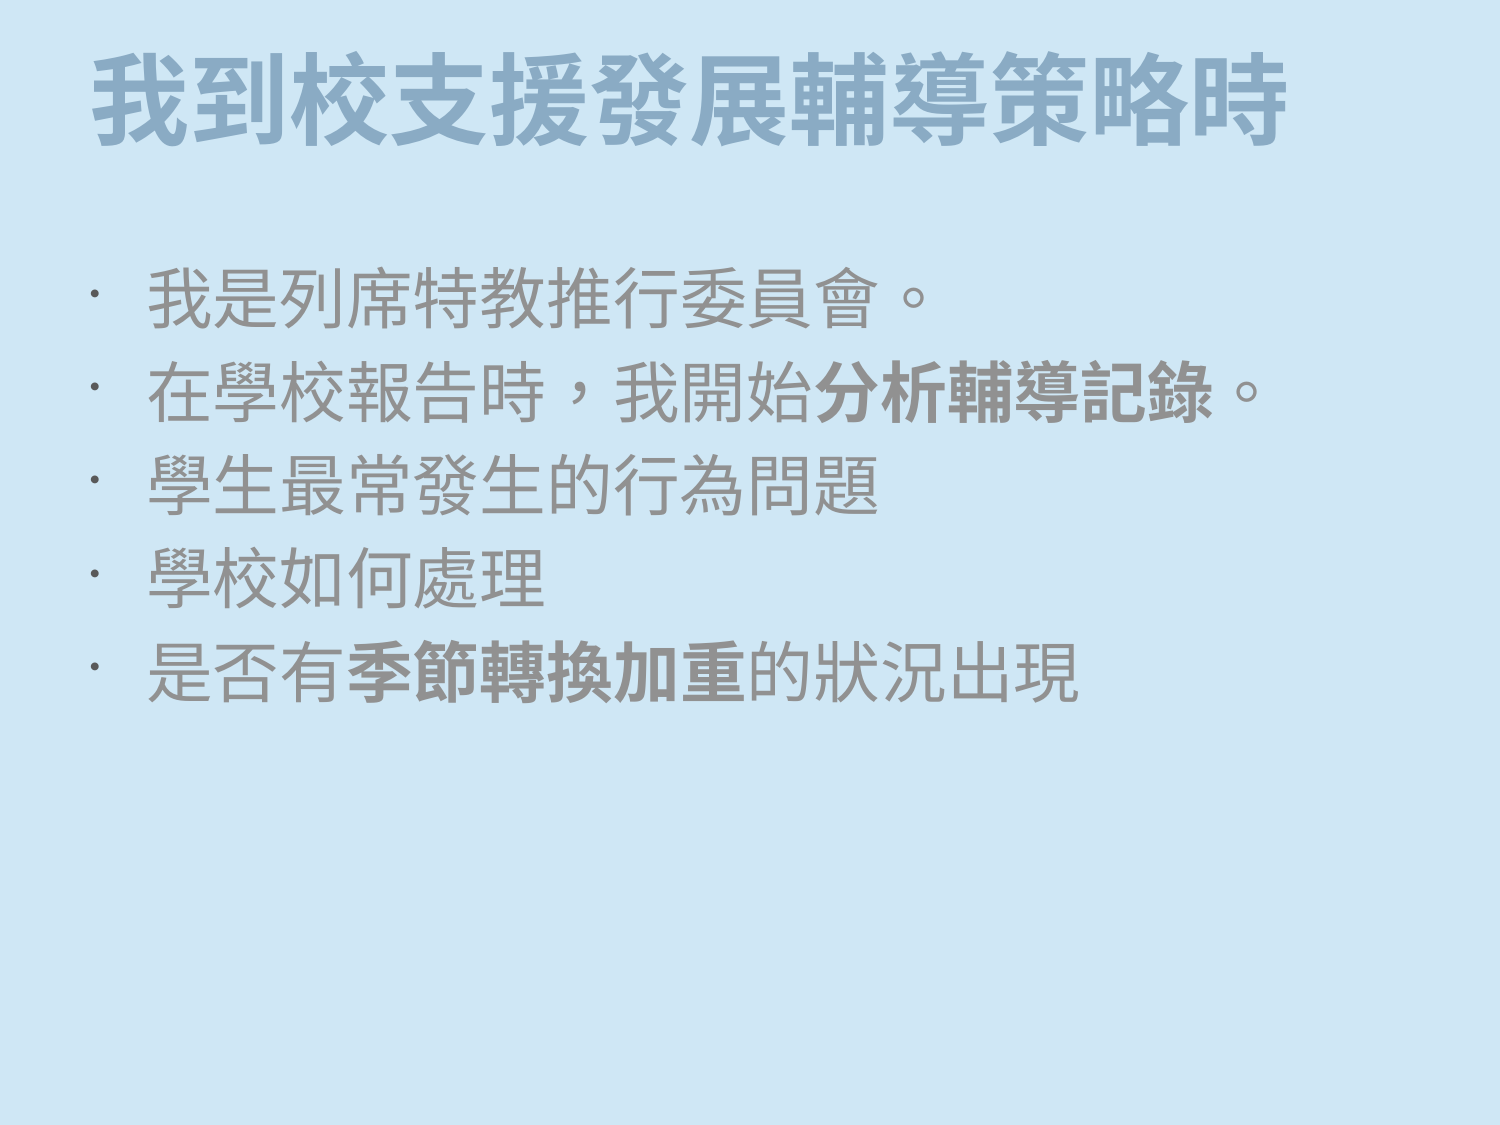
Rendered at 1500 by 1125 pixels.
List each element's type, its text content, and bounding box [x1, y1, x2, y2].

title 我到校支援發展輔導策略時 [75, 29, 1400, 245]
list 我是列席特教推行委員會。 在學校報告時，我開始分析輔導記錄。 學生最常發生的行為問題 學校如何處理 是否有季節轉換加重的狀況出現 [75, 249, 1400, 988]
